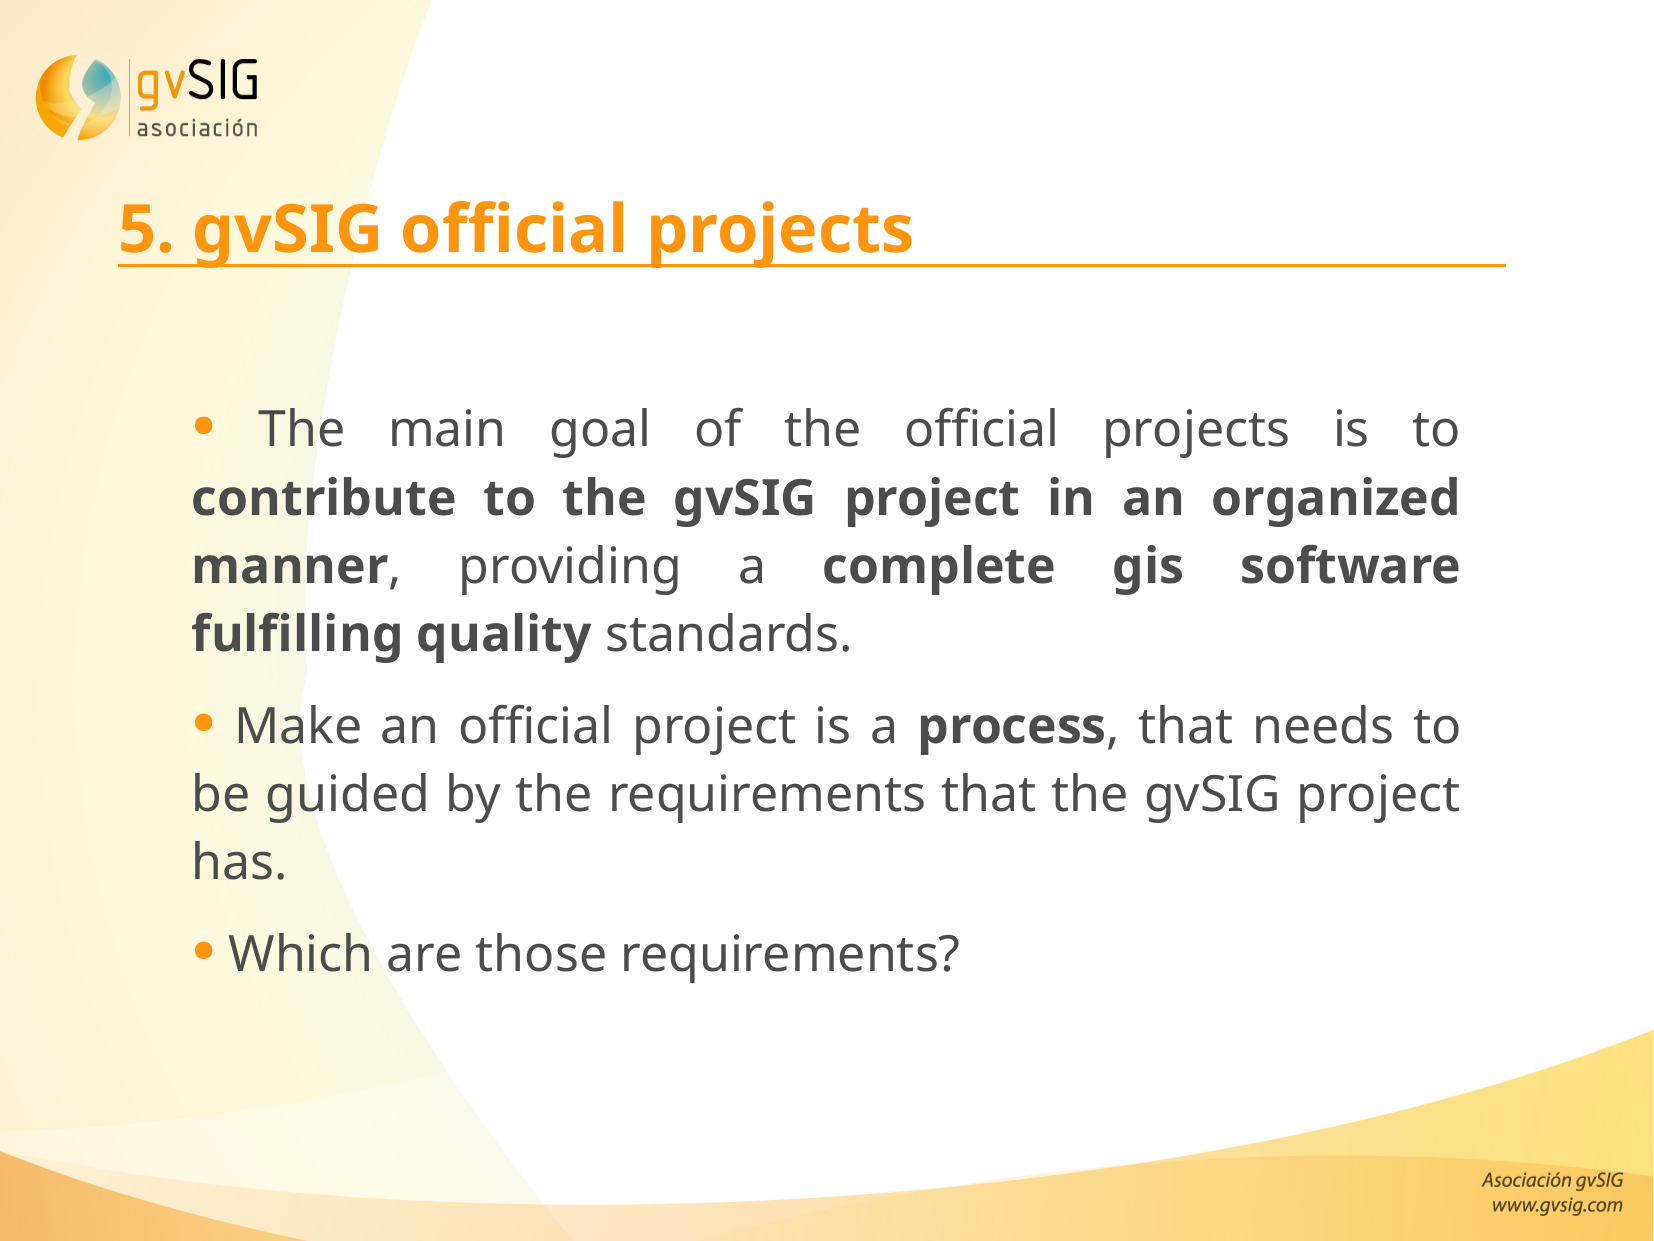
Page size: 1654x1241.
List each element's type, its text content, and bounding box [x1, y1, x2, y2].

title 5. gvSIG official projects [118, 177, 1607, 276]
text_box The main goal of the official projects is to contribute to the gvSIG project in an organized manner, providing a complete gis software fulfilling quality standards. Make an official project is a process, that needs to be guided by the requirements that the gvSIG project has. Which are those requirements? [177, 385, 1477, 914]
picture [0, 0, 1654, 1241]
